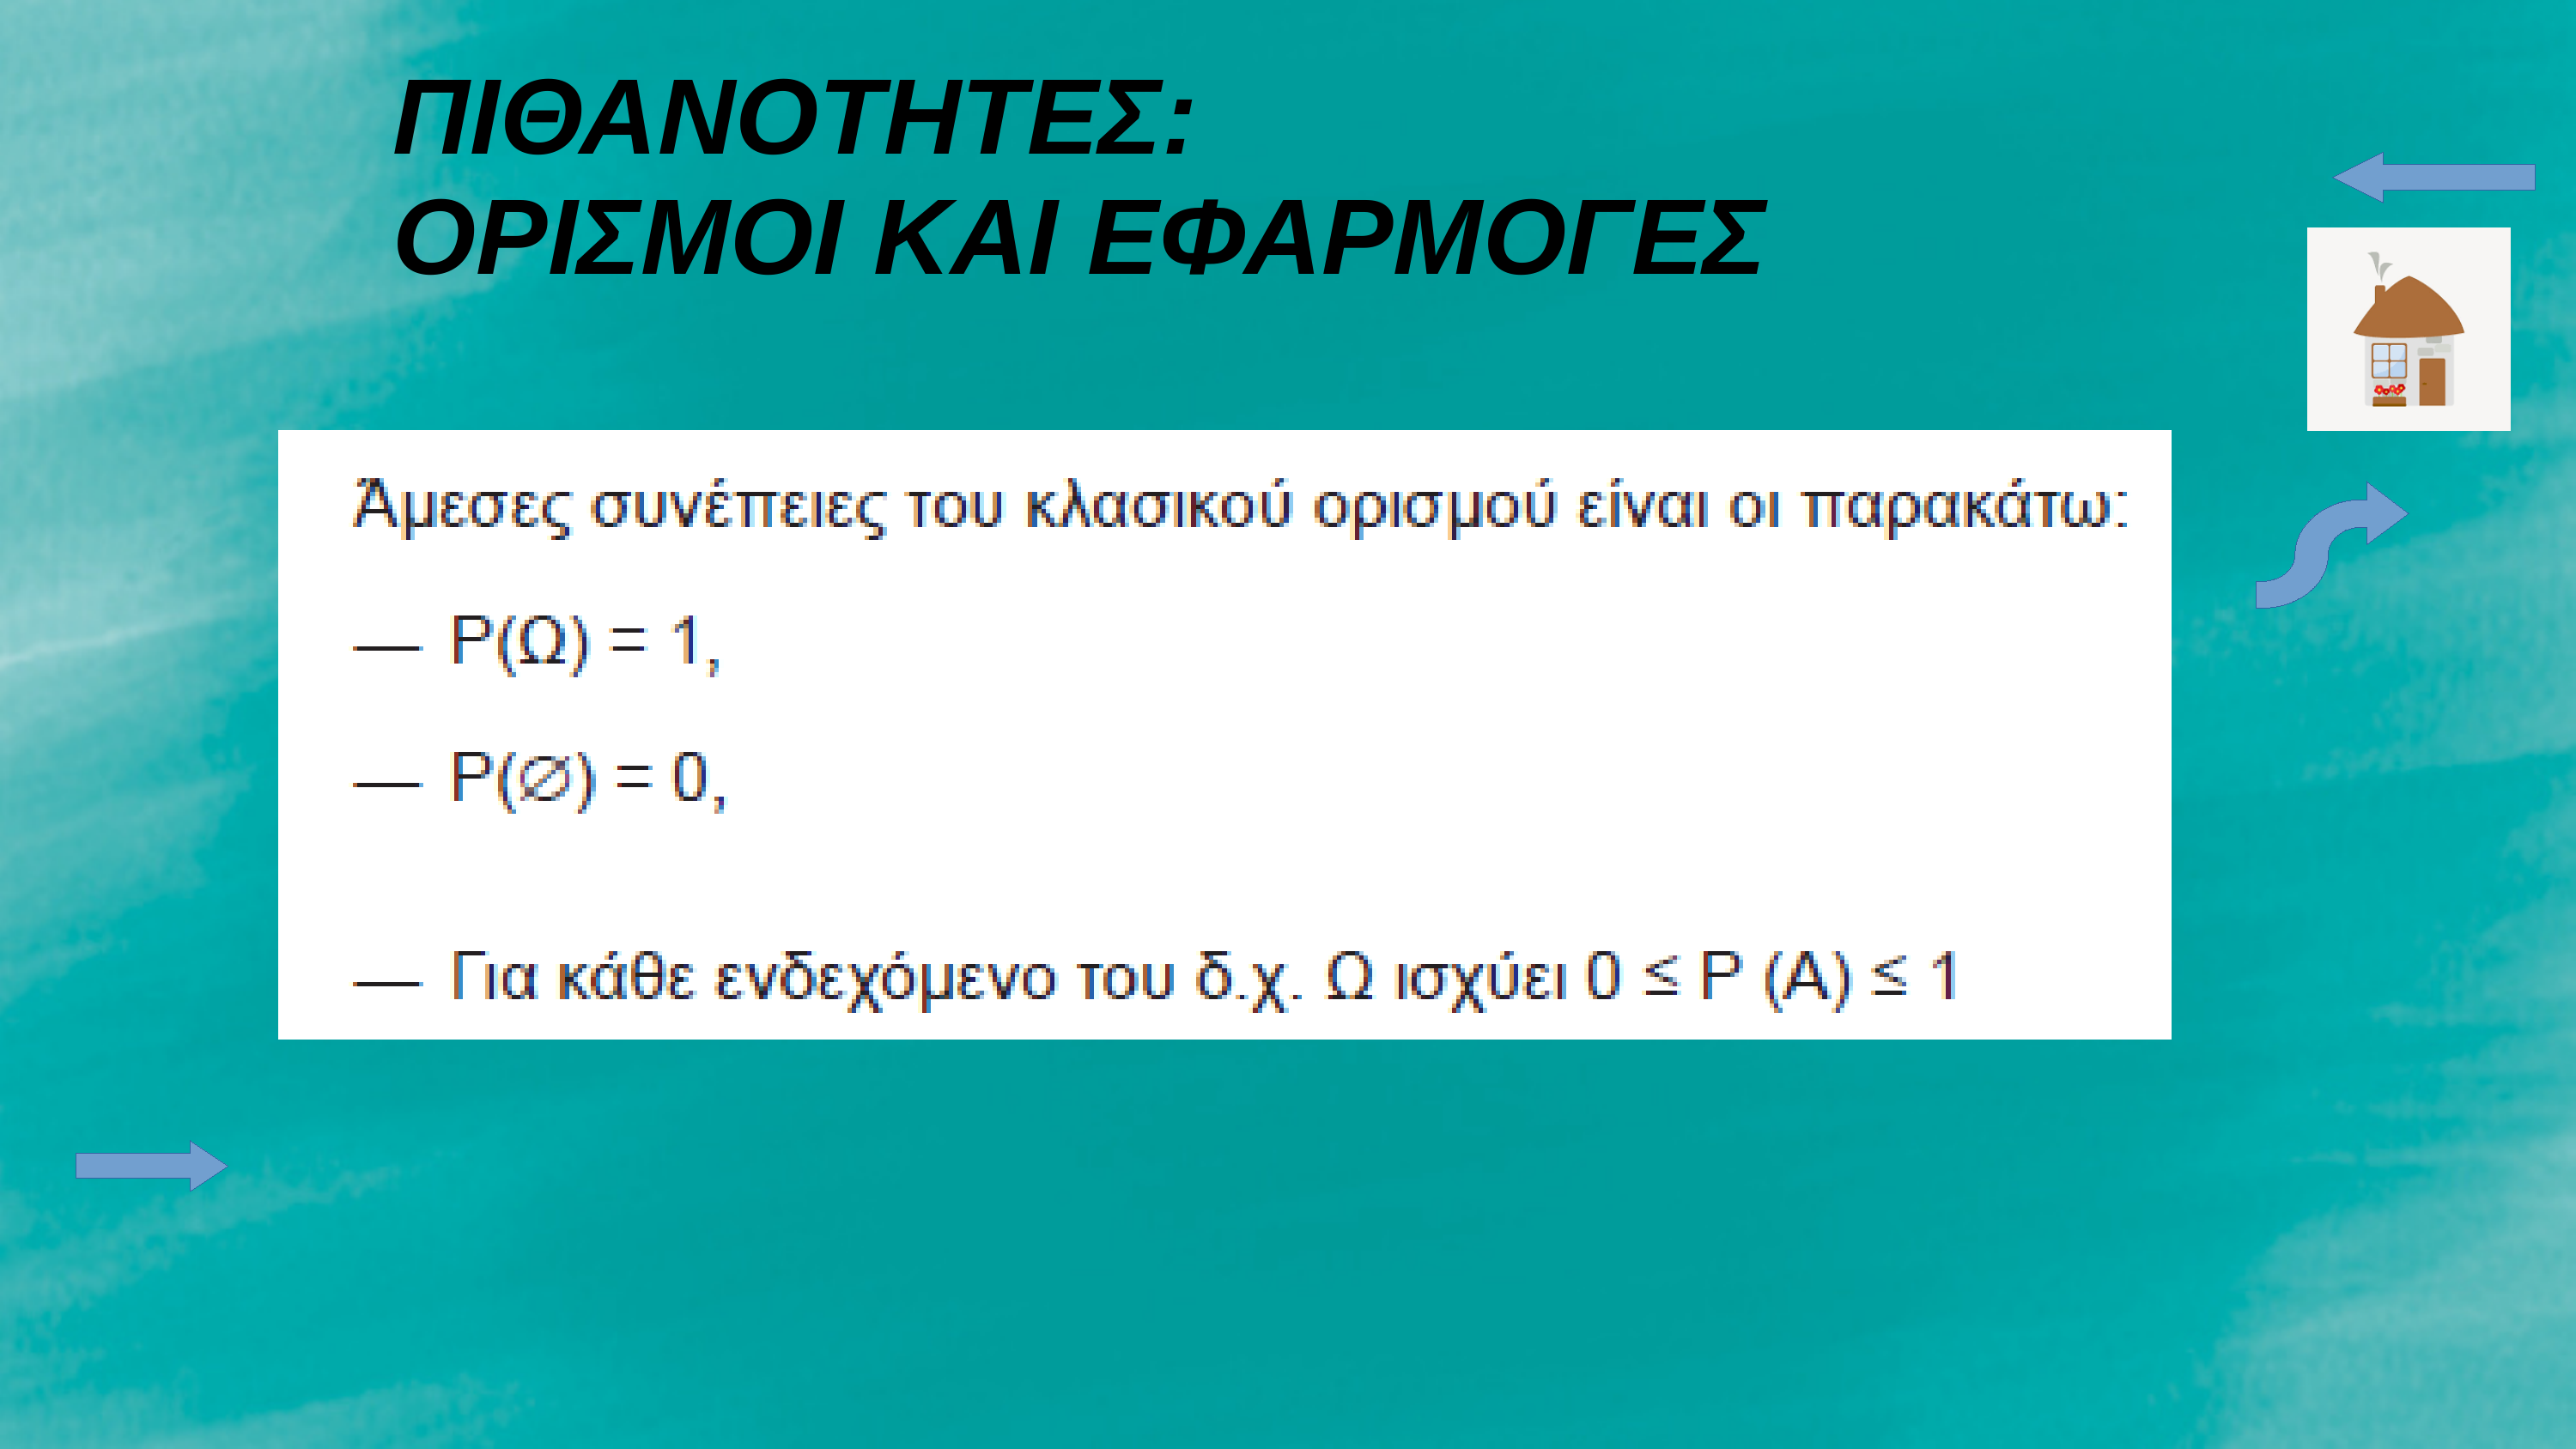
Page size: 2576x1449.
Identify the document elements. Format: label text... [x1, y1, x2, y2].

picture [2307, 227, 2511, 431]
text_box ΠΙΘΑΝΟΤΗΤΕΣ: ΟΡΙΣΜΟΙ ΚΑΙ ΕΦΑΡΜΟΓΕΣ [380, 51, 1877, 305]
picture [278, 430, 2172, 1040]
text_box [0, 0, 2576, 1449]
